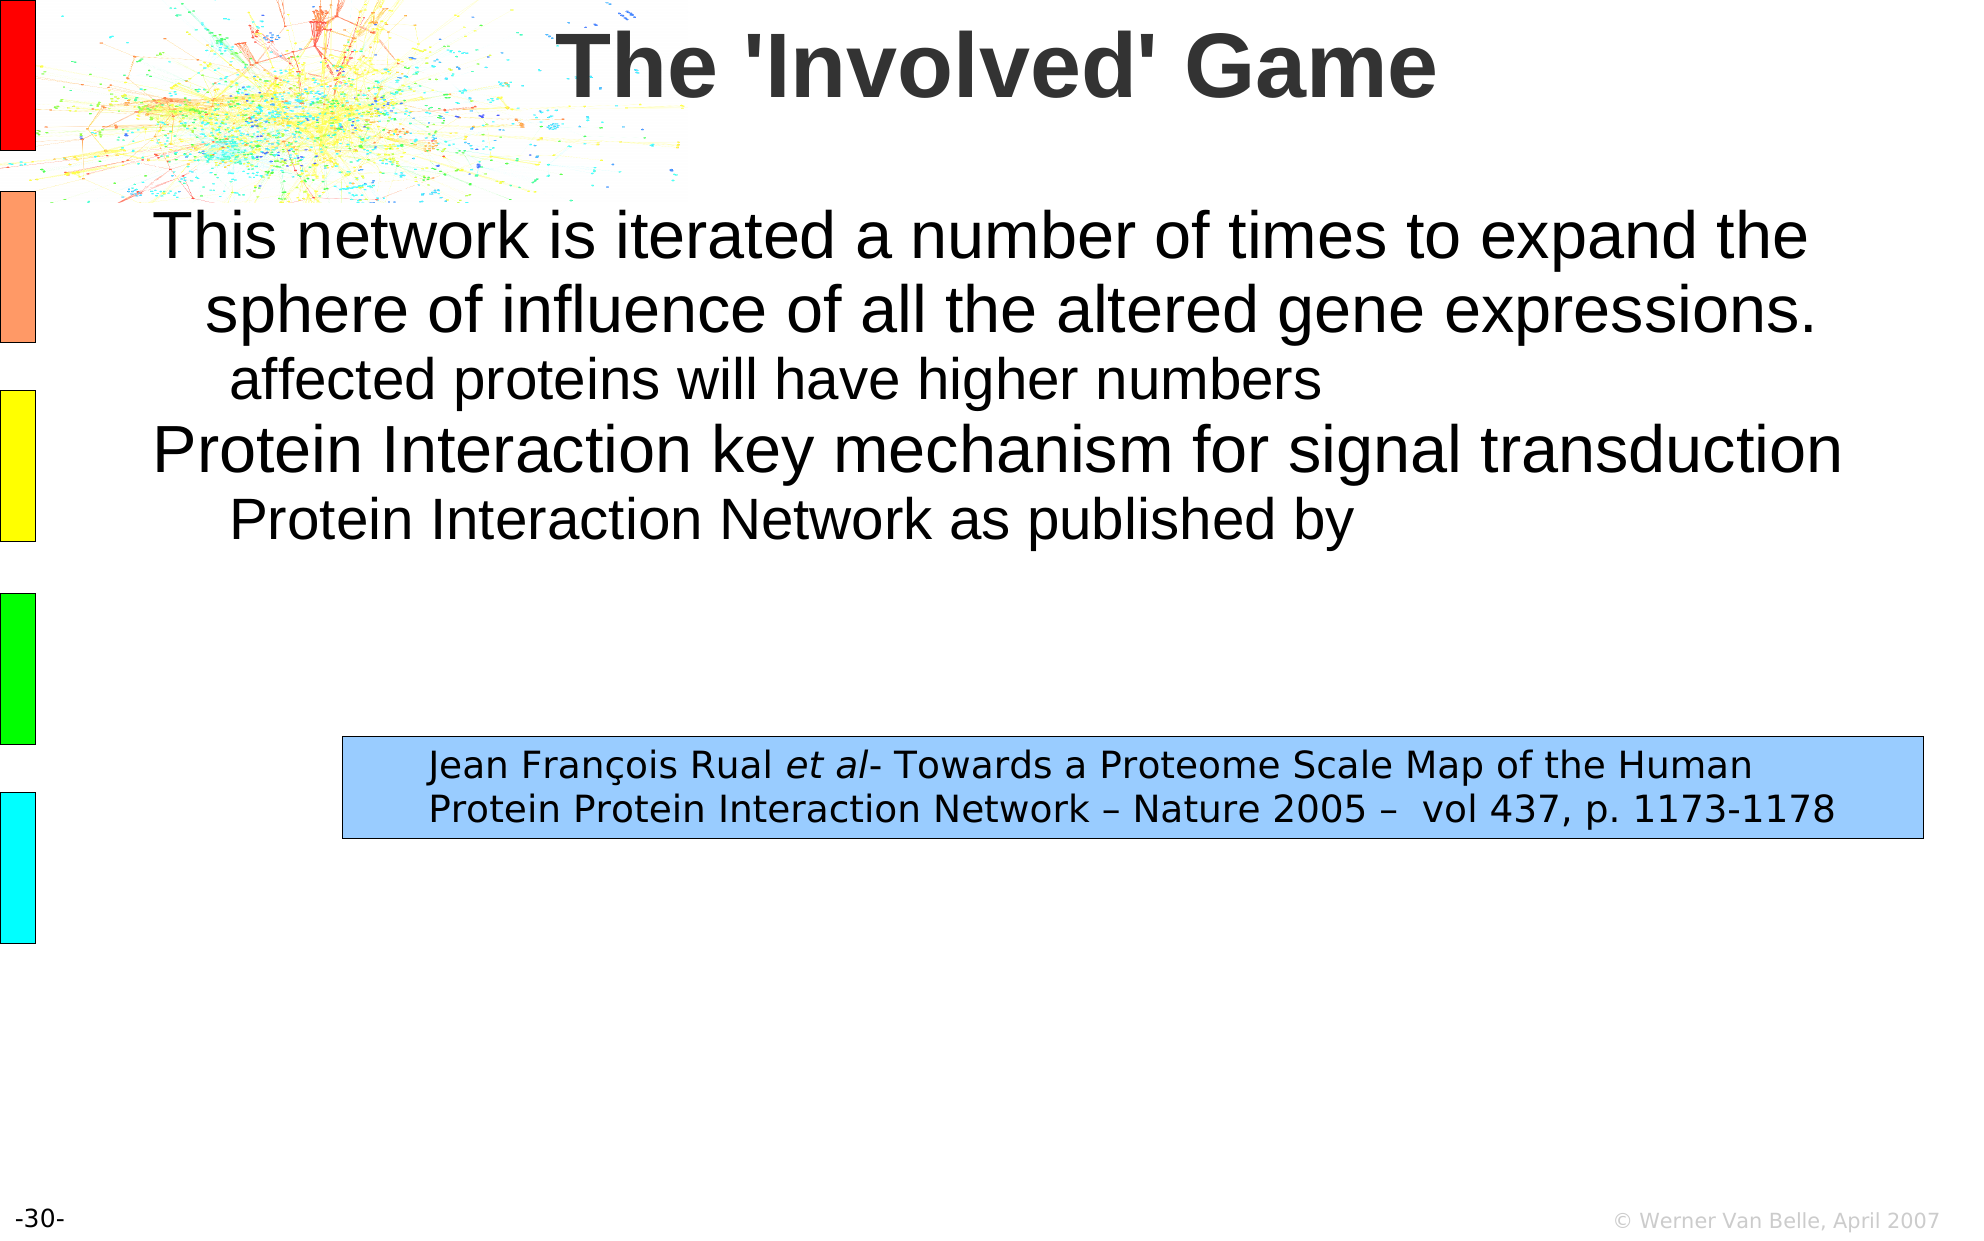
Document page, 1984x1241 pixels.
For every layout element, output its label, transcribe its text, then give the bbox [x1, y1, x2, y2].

text_box Jean François Rual et al- Towards a Proteome Scale Map of the Human Protein Protein Interaction Network – Nature 2005 – vol 437, p. 1173-1178 [342, 736, 1888, 839]
title The 'Involved' Game [150, 0, 1845, 133]
list This network is iterated a number of times to expand the sphere of influence of all the altered gene expressions. affected proteins will have higher numbers Protein Interaction key mechanism for signal transduction Protein Interaction Network as published by [134, 197, 1935, 1167]
